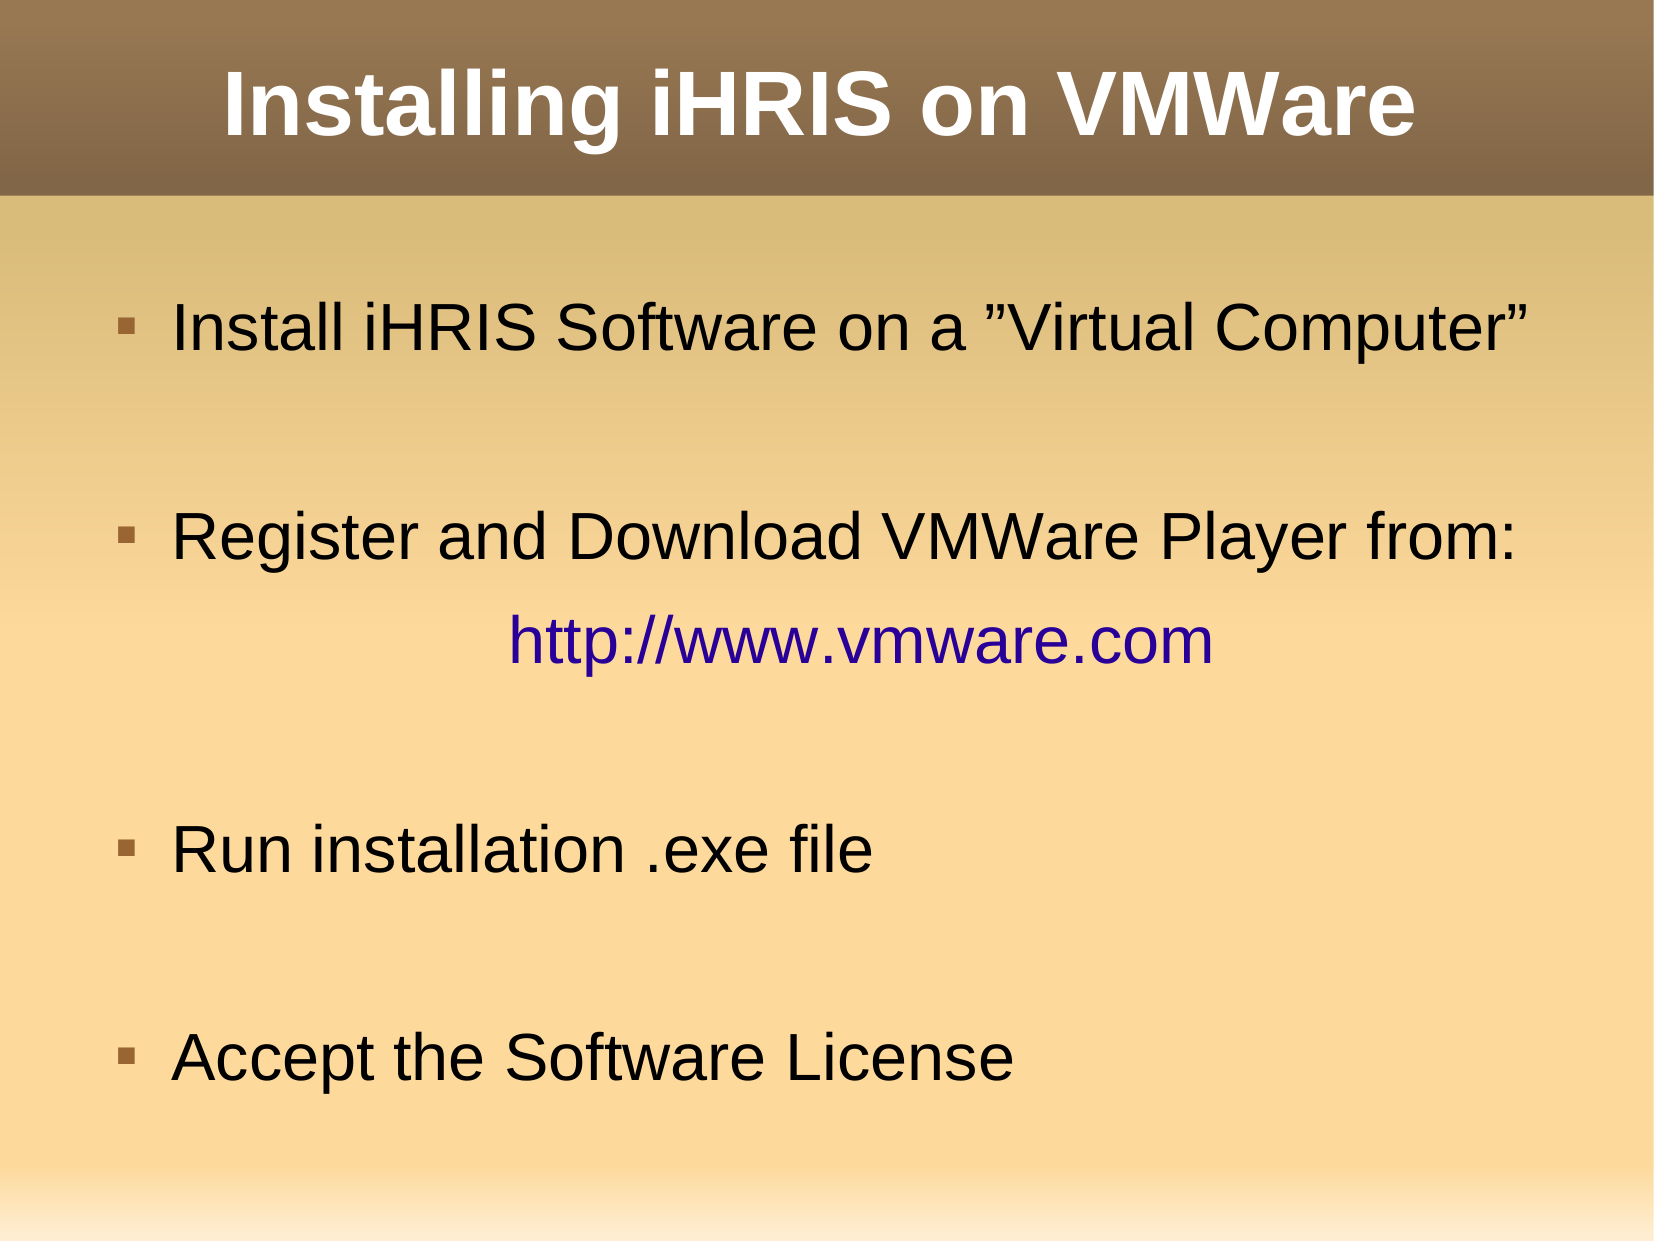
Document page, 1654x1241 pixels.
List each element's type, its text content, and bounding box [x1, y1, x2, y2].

picture [0, 0, 1654, 1241]
title Installing iHRIS on VMWare [76, 0, 1565, 208]
list Install iHRIS Software on a ”Virtual Computer” Register and Download VMWare Player from: http://www.vmware.com Run installation .exe file Accept the Software License [82, 290, 1571, 1109]
